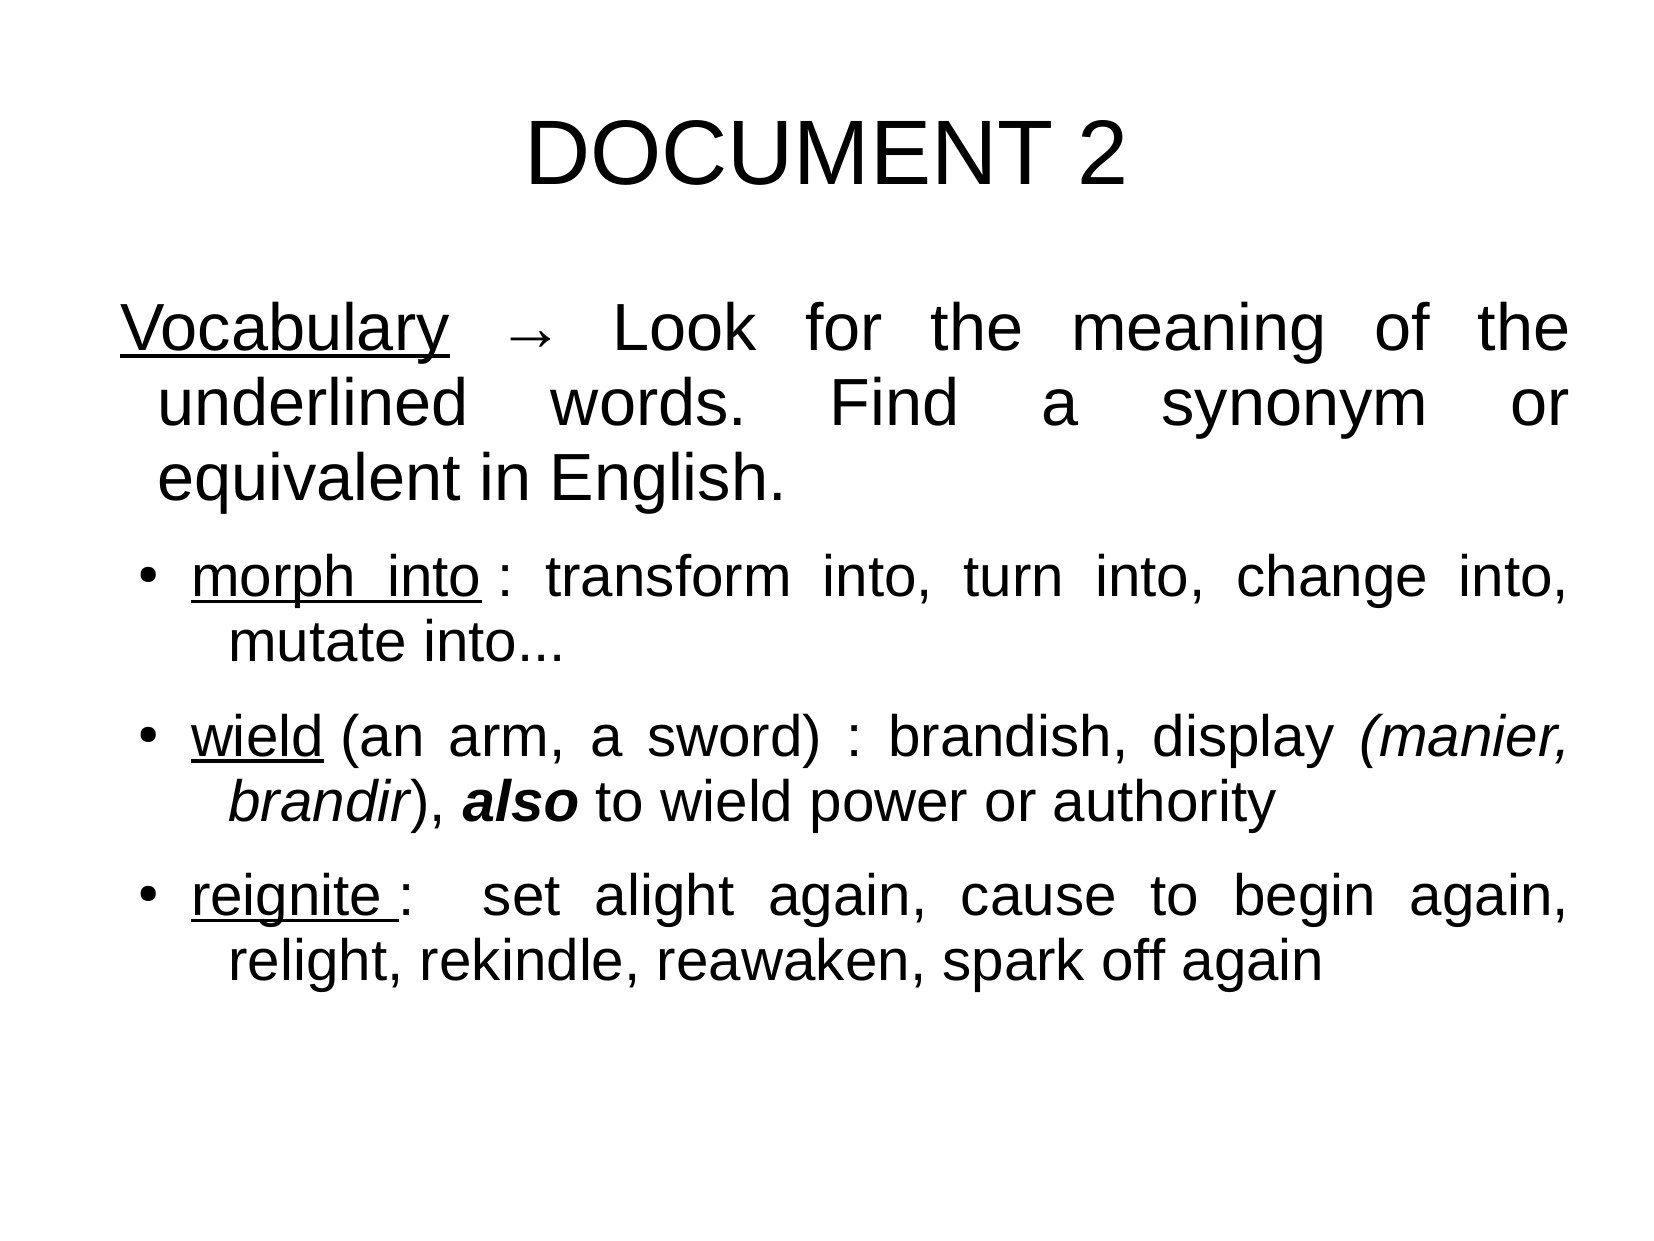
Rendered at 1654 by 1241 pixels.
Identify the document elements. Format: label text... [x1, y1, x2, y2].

list Vocabulary → Look for the meaning of the underlined words. Find a synonym or equivalent in English. morph into : transform into, turn into, change into, mutate into... wield (an arm, a sword) : brandish, display (manier, brandir), also to wield power or authority reignite : set alight again, cause to begin again, relight, rekindle, reawaken, spark off again [82, 290, 1571, 1109]
title DOCUMENT 2 [82, 49, 1571, 257]
